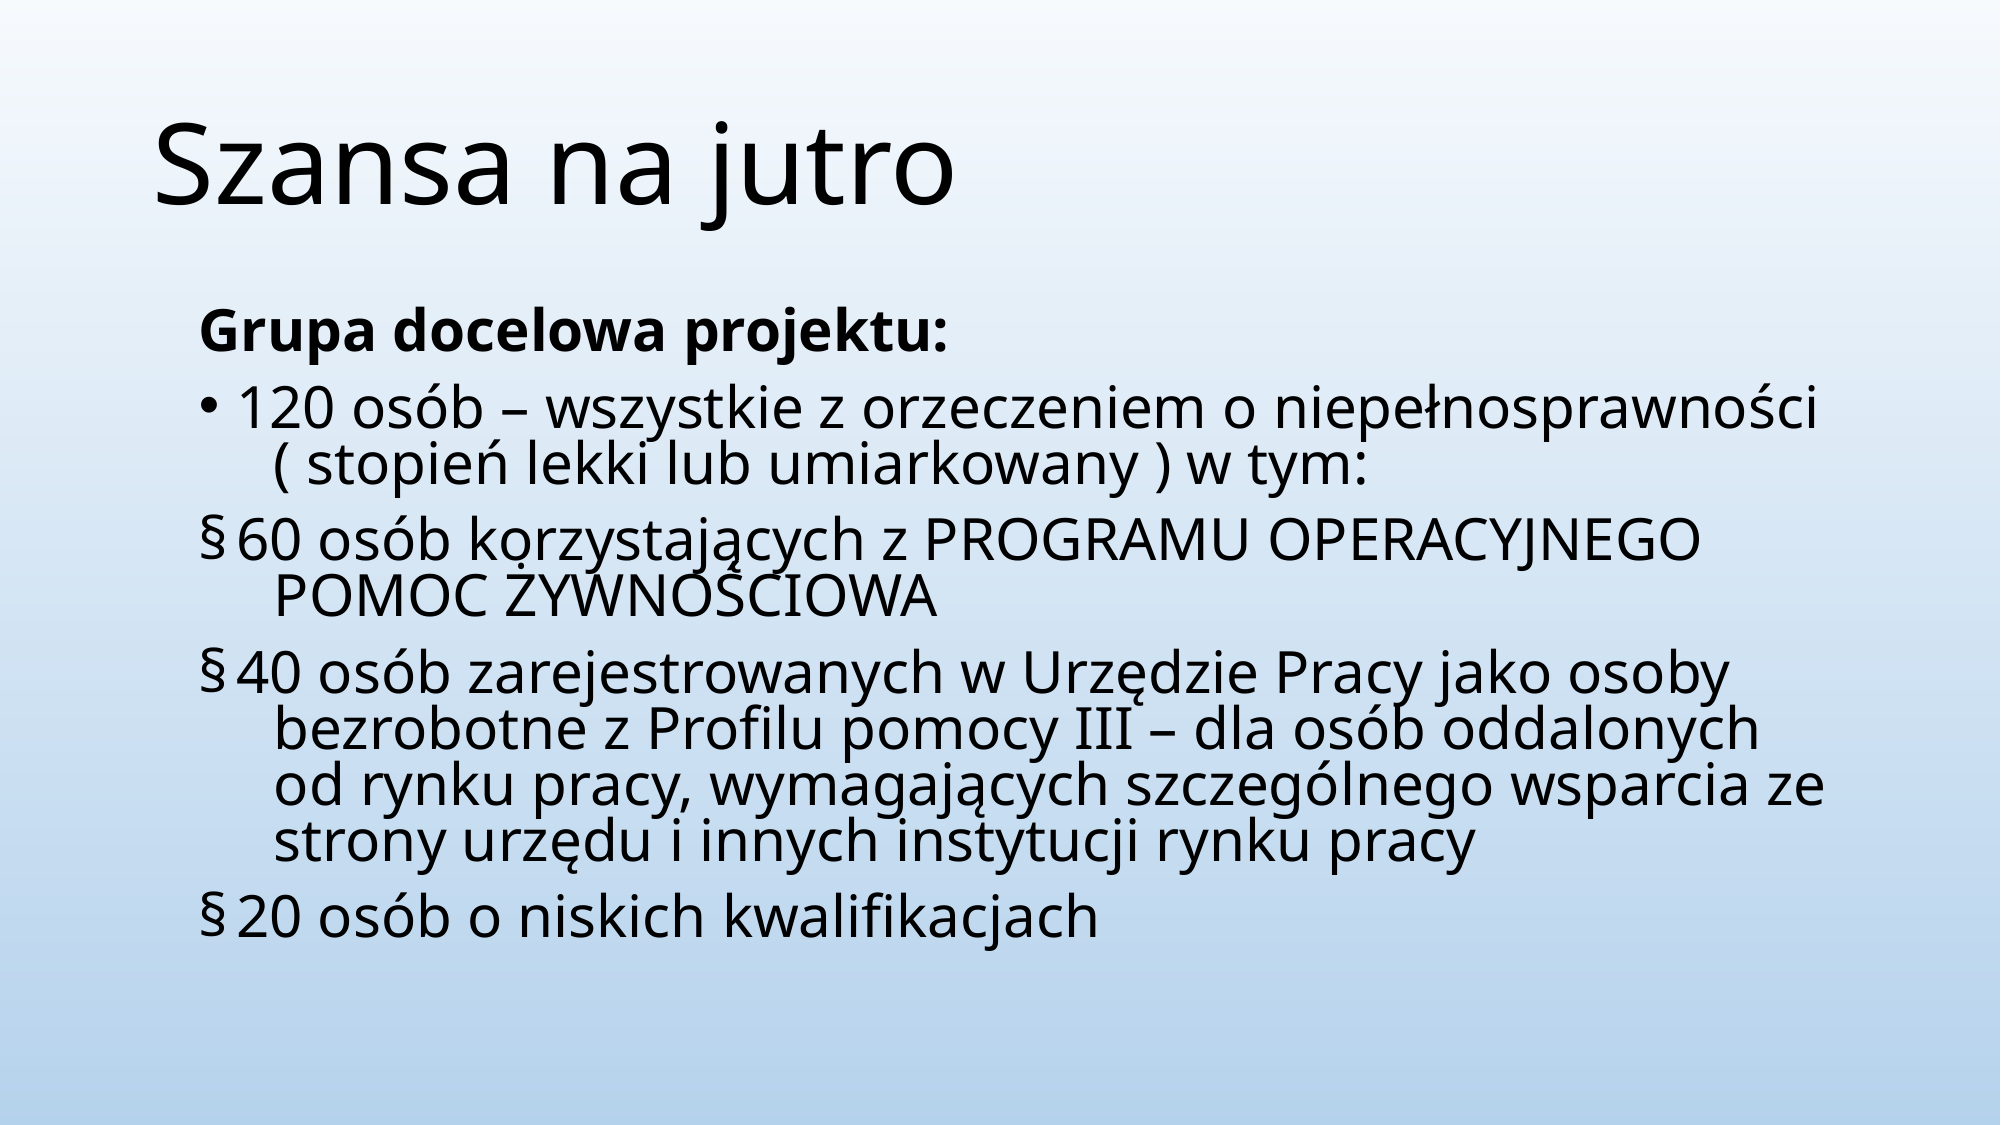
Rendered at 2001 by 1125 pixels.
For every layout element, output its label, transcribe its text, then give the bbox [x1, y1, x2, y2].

title Szansa na jutro [137, 59, 1863, 278]
list Grupa docelowa projektu: 120 osób – wszystkie z orzeczeniem o niepełnosprawności ( stopień lekki lub umiarkowany ) w tym: 60 osób korzystających z PROGRAMU OPERACYJNEGO POMOC ŻYWNOŚCIOWA 40 osób zarejestrowanych w Urzędzie Pracy jako osoby bezrobotne z Profilu pomocy III – dla osób oddalonych od rynku pracy, wymagających szczególnego wsparcia ze strony urzędu i innych instytucji rynku pracy 20 osób o niskich kwalifikacjach [183, 299, 1863, 1014]
